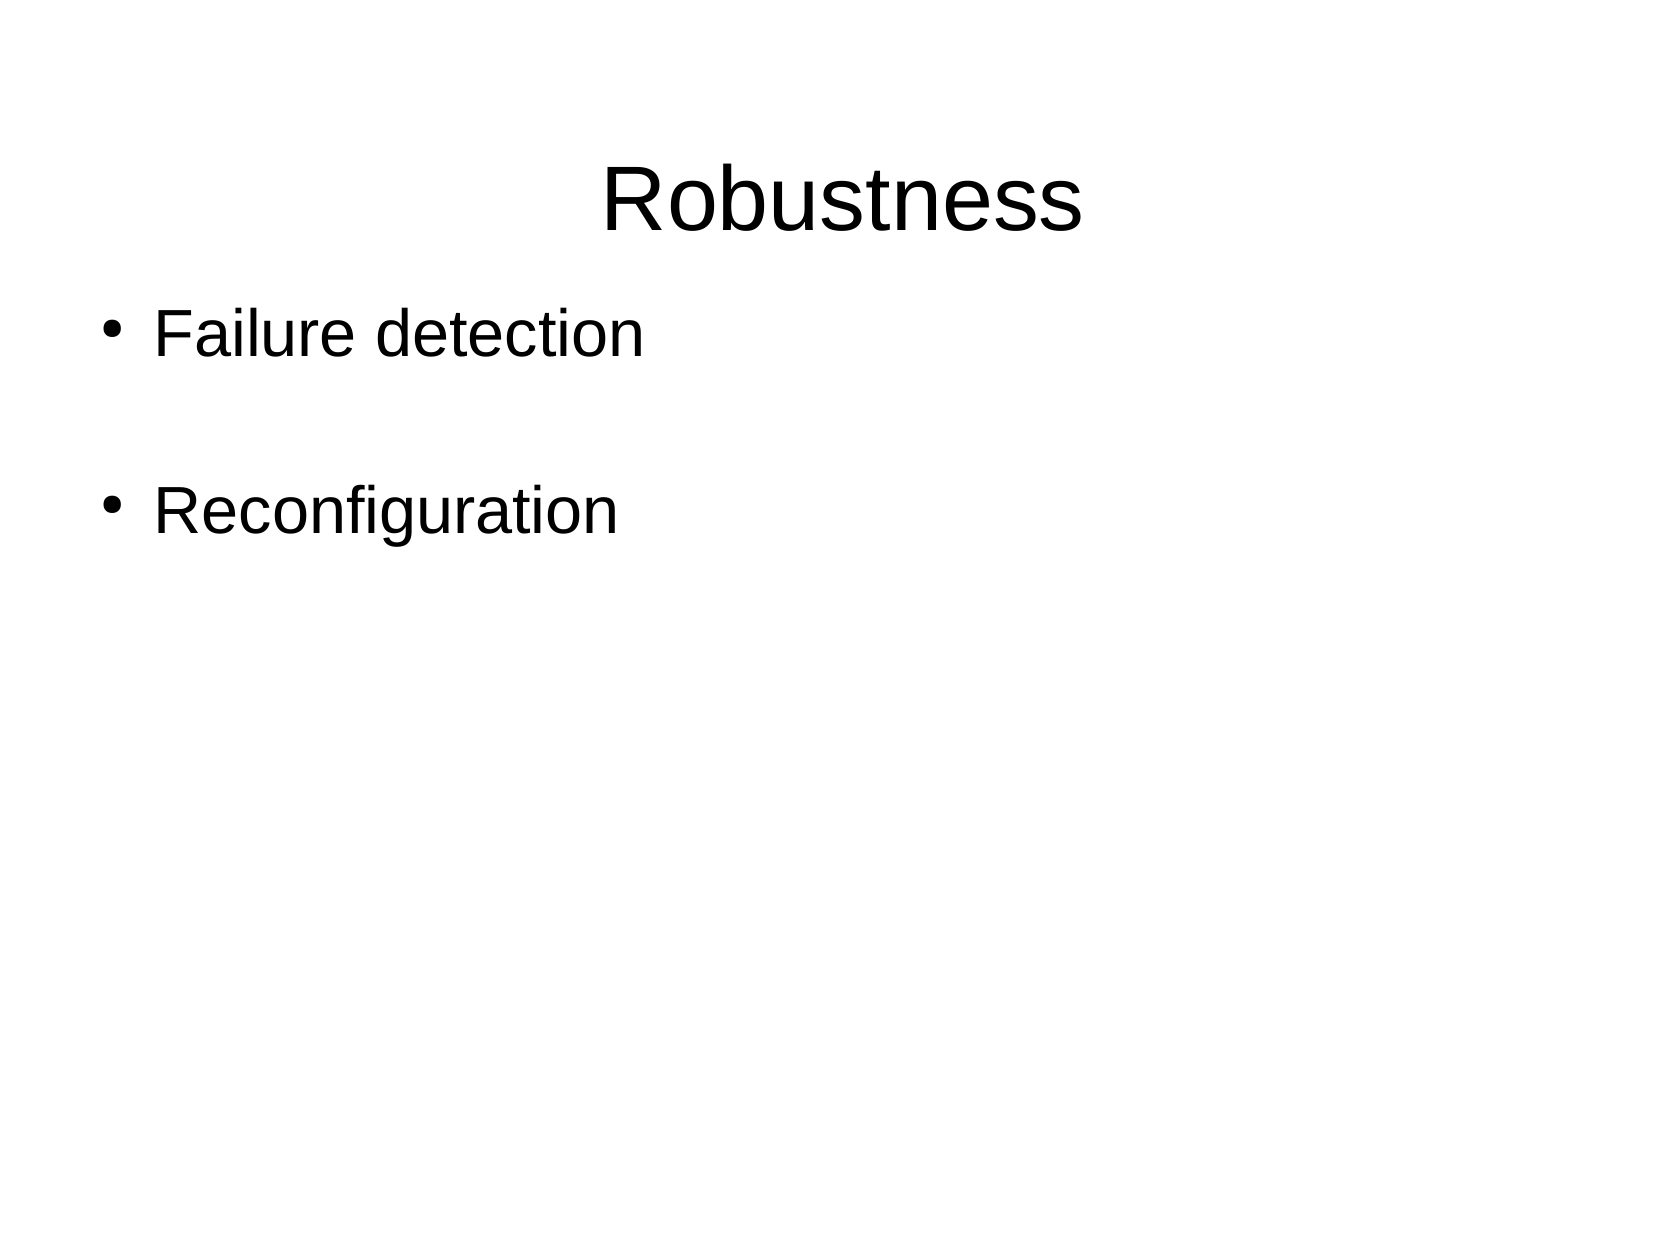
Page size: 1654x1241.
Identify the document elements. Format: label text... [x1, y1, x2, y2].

title Robustness [82, 49, 1571, 257]
list Failure detection Reconfiguration [82, 290, 1571, 1010]
